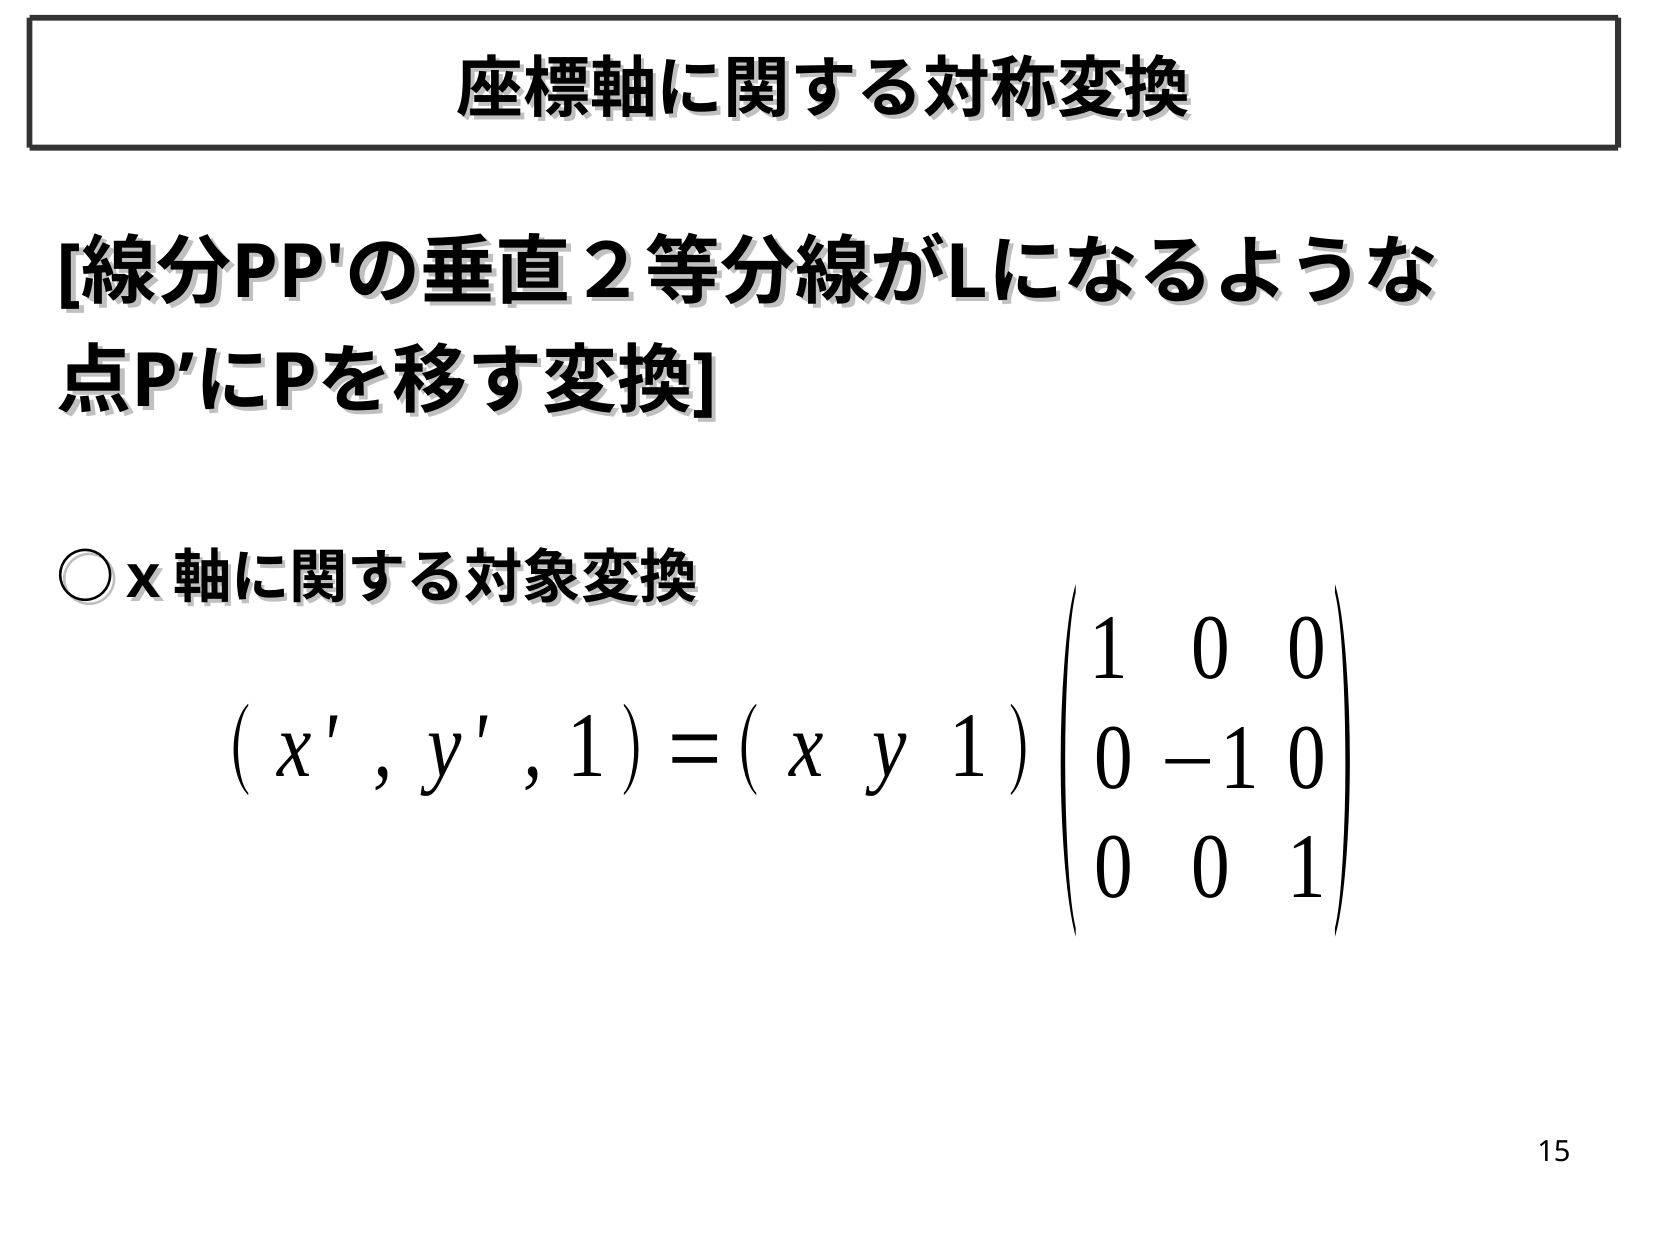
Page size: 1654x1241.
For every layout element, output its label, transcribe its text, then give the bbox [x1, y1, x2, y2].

text_box 座標軸に関する対称変換 [29, 17, 1619, 148]
text_box [線分PP'の垂直２等分線がLになるような 点P’にPを移す変換] ○ｘ軸に関する対象変換 [42, 202, 1443, 531]
chart [209, 579, 1382, 939]
chart [303, 588, 309, 595]
chart [430, 579, 450, 591]
chart [657, 584, 668, 597]
